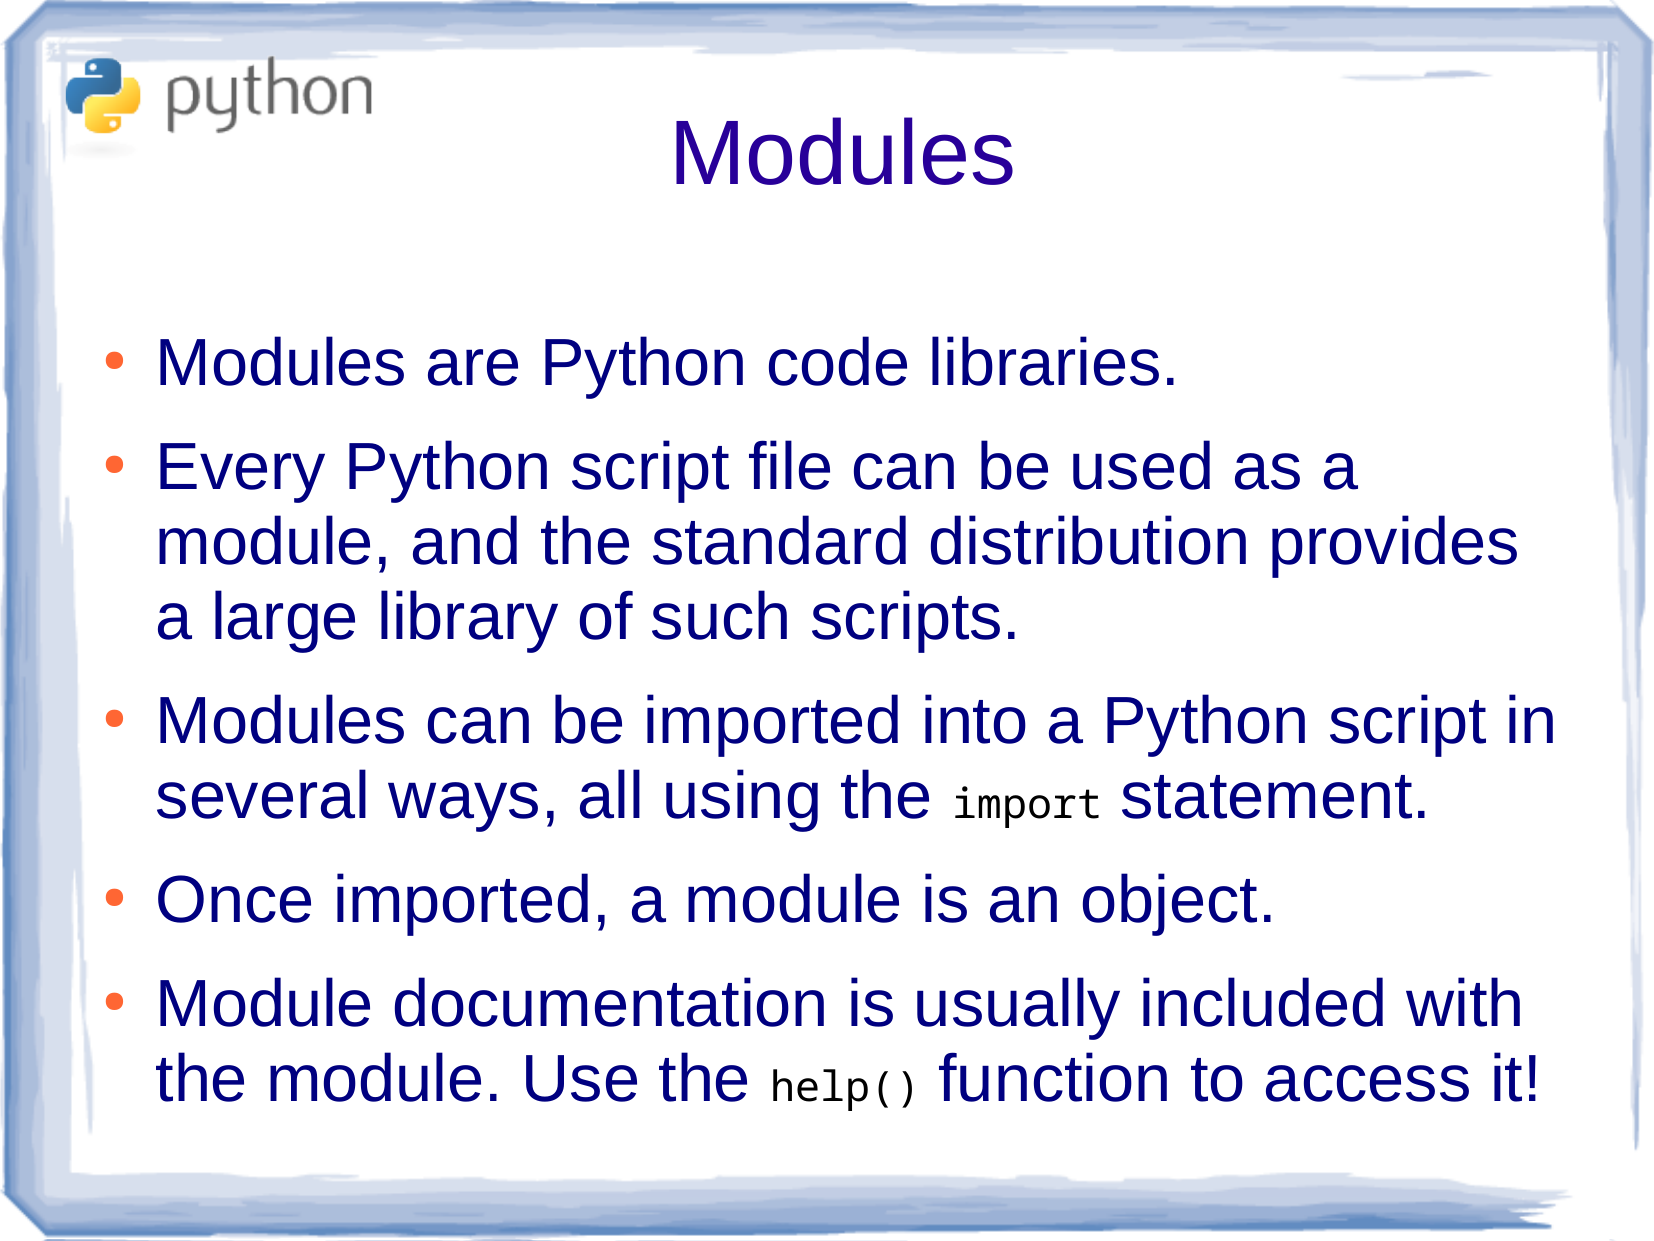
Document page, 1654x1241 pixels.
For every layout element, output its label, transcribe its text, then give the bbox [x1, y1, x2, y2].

title Modules [82, 49, 1571, 257]
list Modules are Python code libraries. Every Python script file can be used as a module, and the standard distribution provides a large library of such scripts. Modules can be imported into a Python script in several ways, all using the import statement. Once imported, a module is an object. Module documentation is usually included with the module. Use the help() function to access it! [84, 324, 1576, 1189]
picture [0, 0, 1654, 1241]
